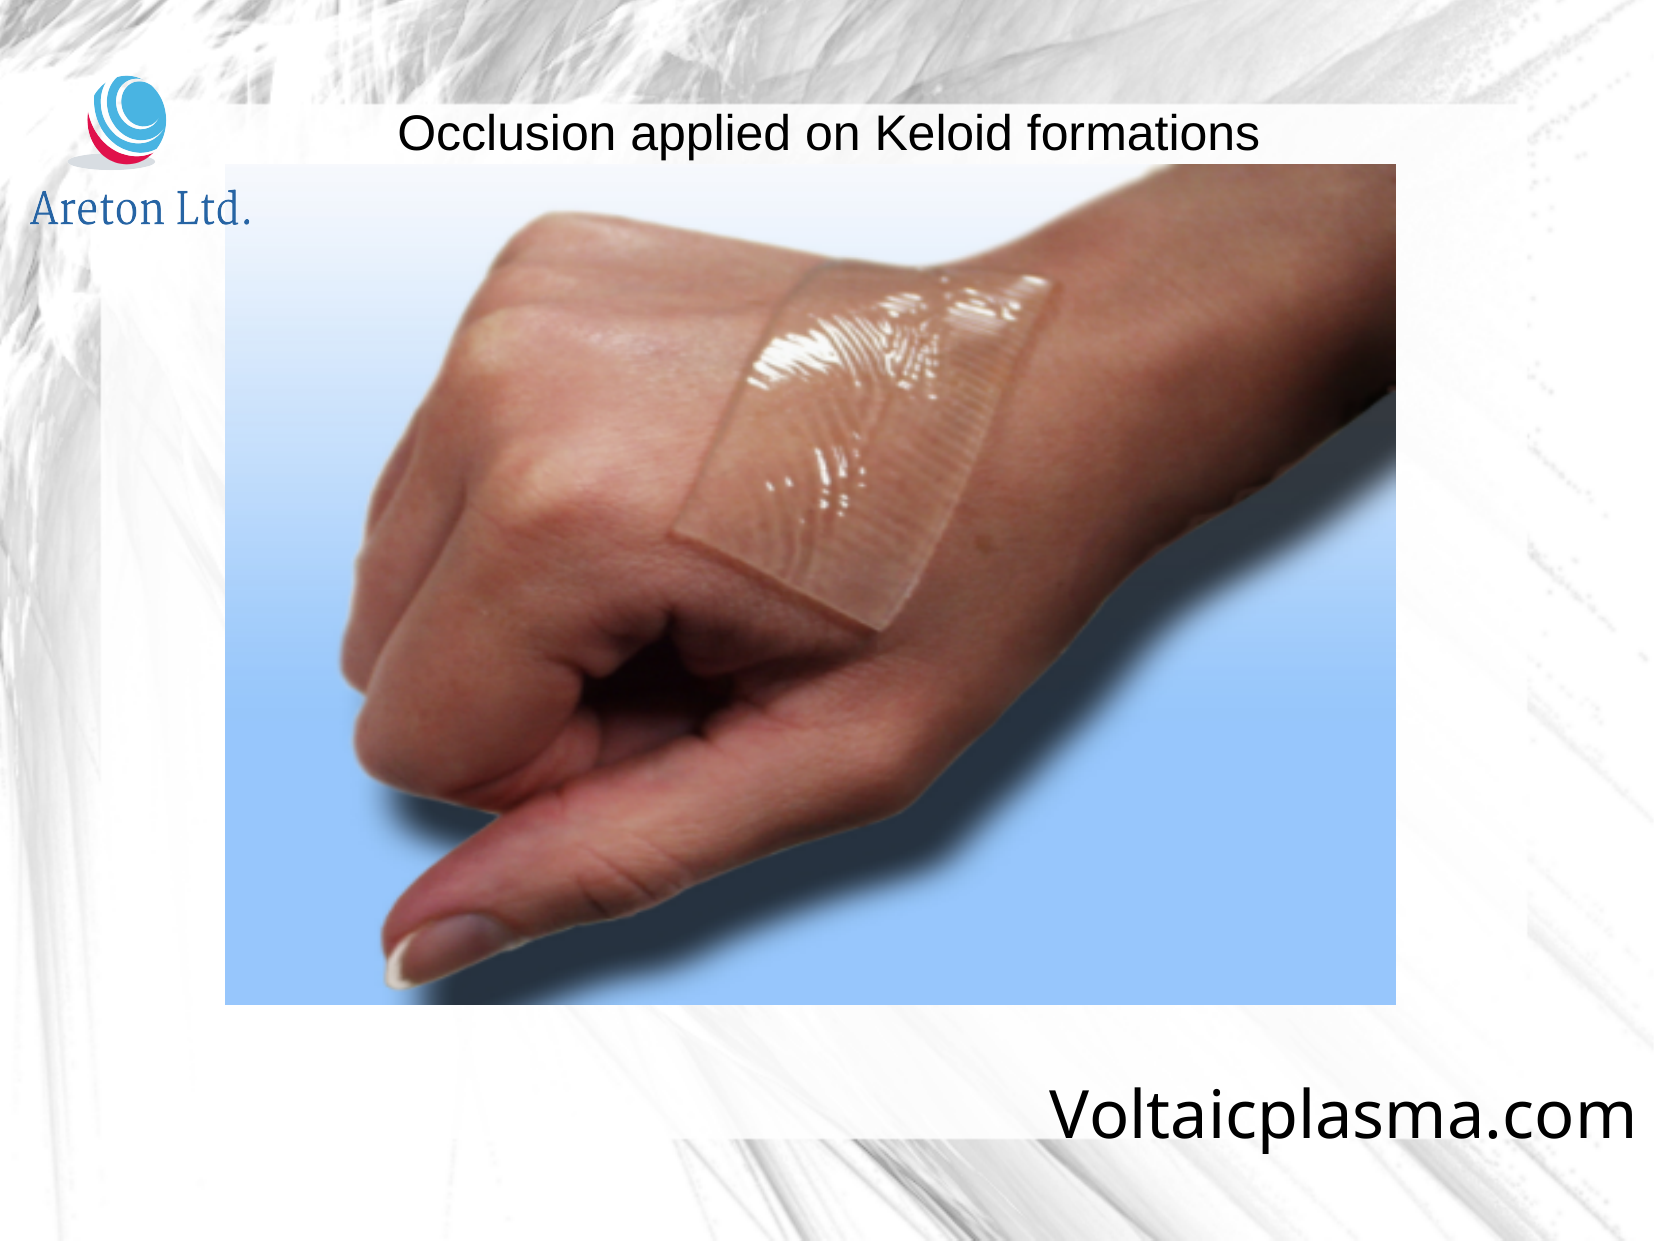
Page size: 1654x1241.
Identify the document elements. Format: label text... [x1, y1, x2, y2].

picture [0, 0, 1654, 1241]
text_box Voltaicplasma.com [617, 799, 1654, 1241]
text_box Occlusion applied on Keloid formations [383, 105, 1276, 161]
